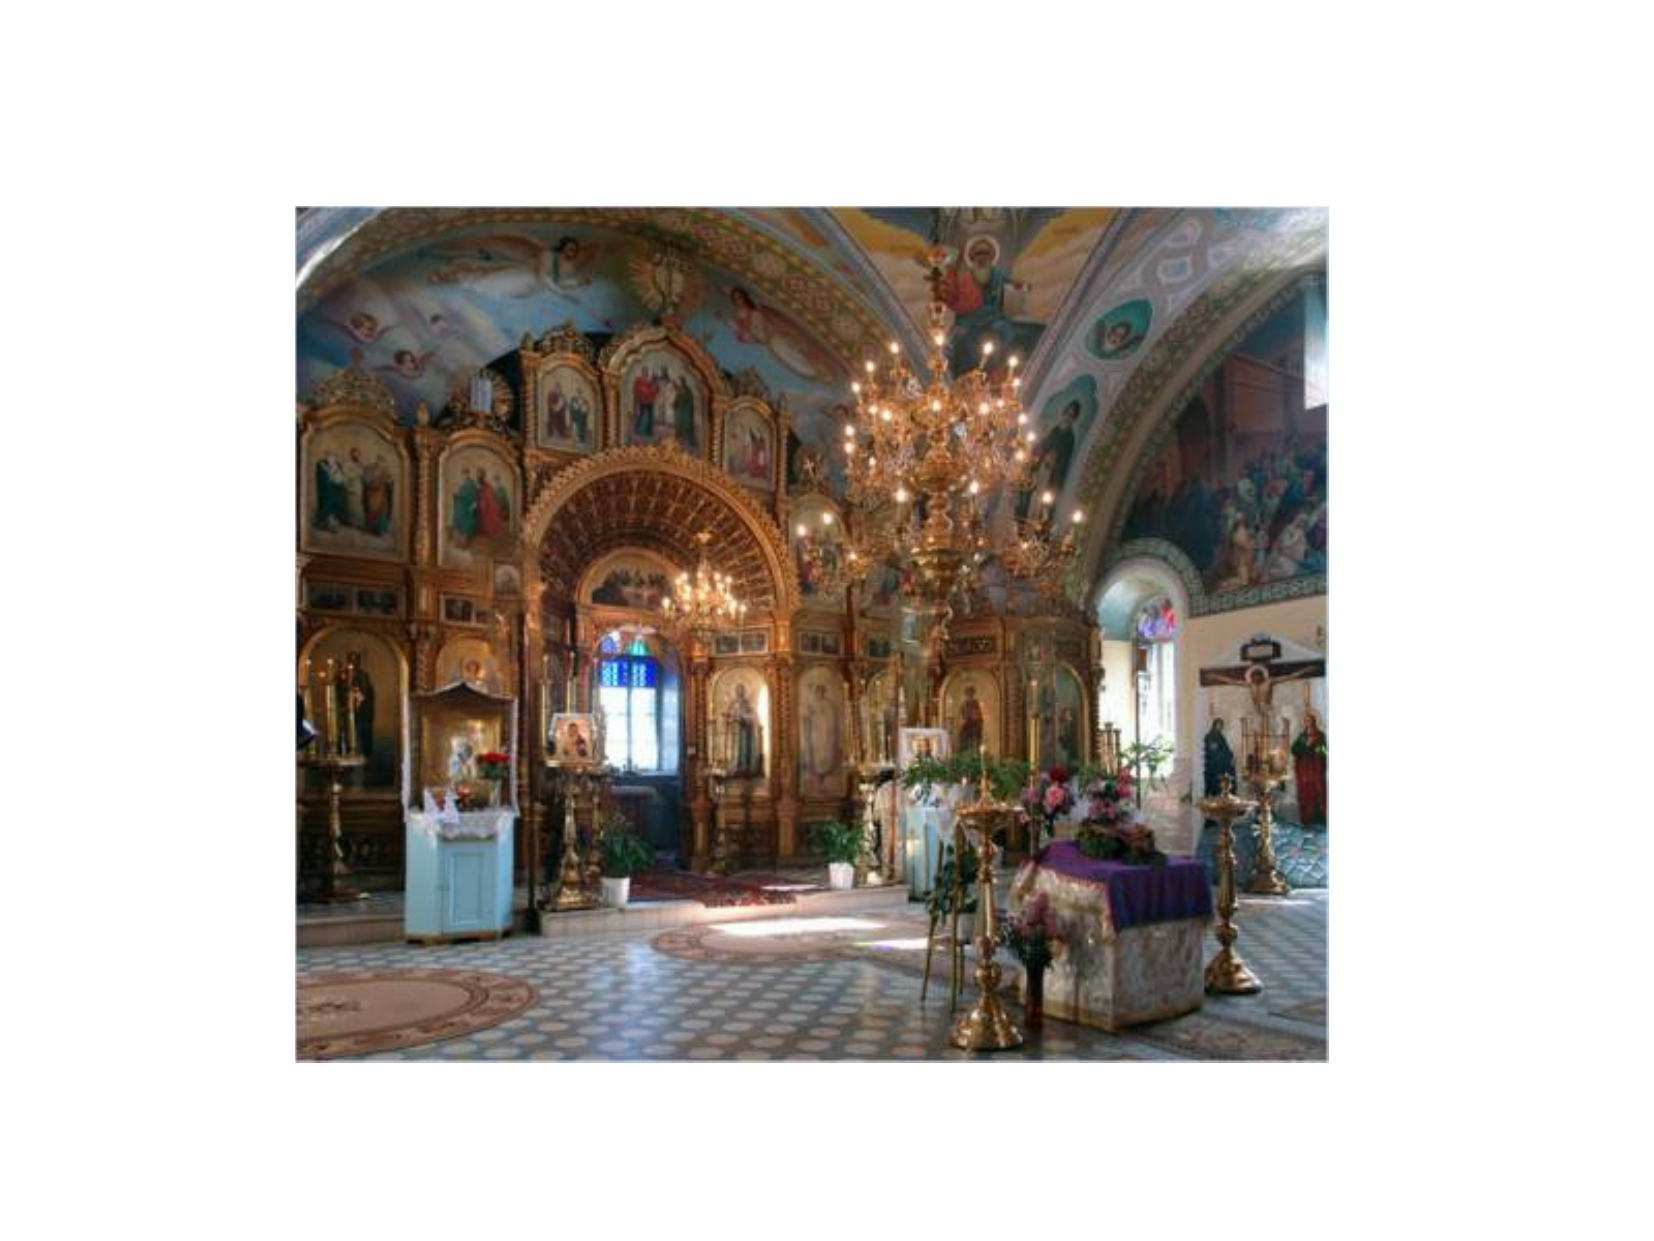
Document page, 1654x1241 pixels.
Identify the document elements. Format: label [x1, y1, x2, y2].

picture [295, 206, 1329, 1063]
